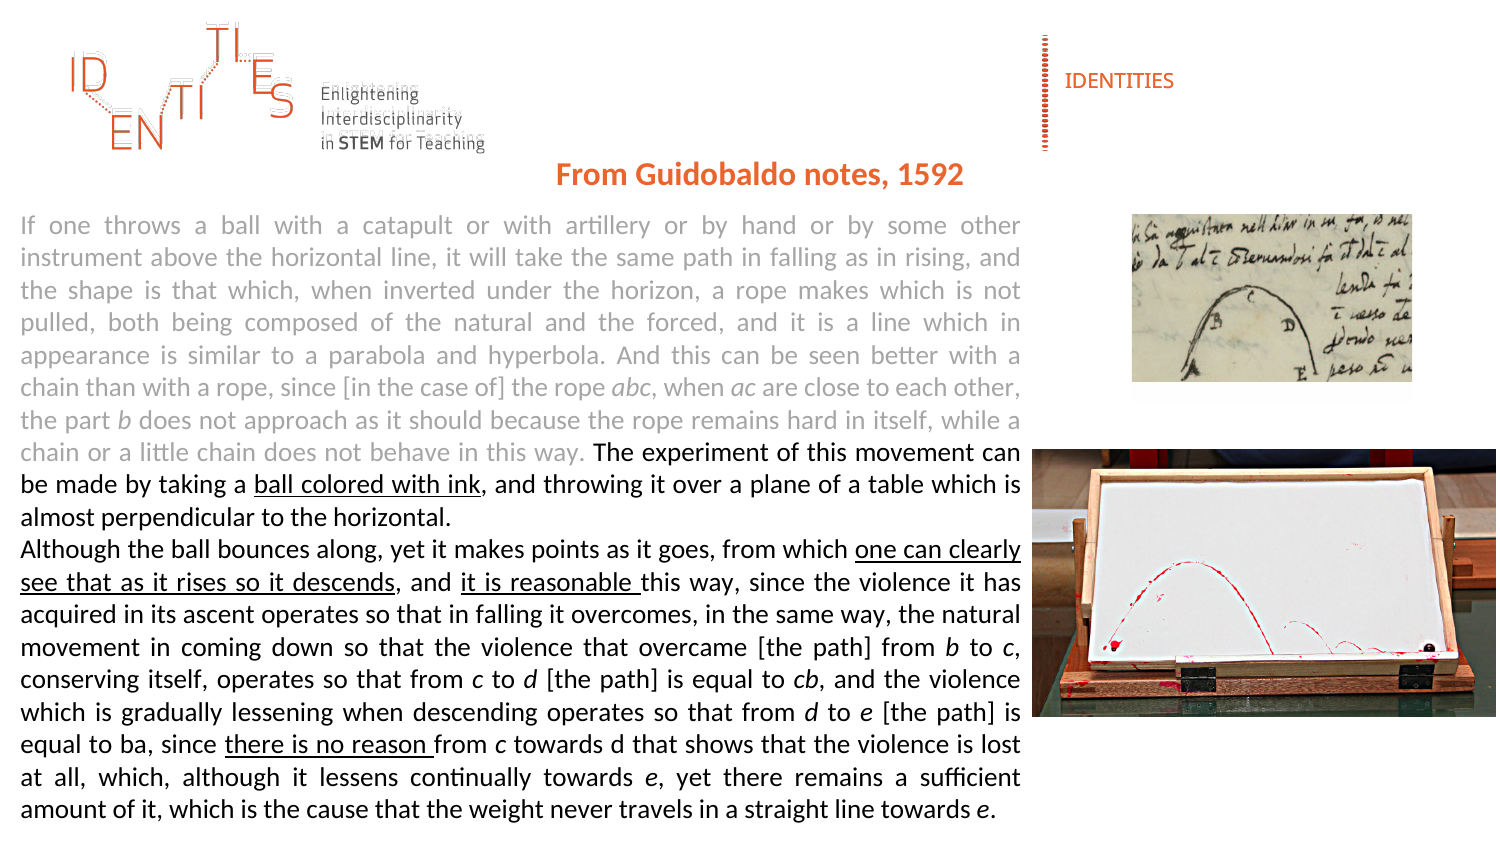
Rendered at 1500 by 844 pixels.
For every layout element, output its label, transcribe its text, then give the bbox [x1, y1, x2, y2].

picture [71, 18, 485, 144]
picture [1042, 35, 1051, 144]
picture [1131, 214, 1413, 403]
text_box From Guidobaldo notes, 1592 [71, 144, 1449, 200]
picture [1031, 448, 1496, 717]
text_box If one throws a ball with a catapult or with artillery or by hand or by some other instrument above the horizontal line, it will take the same path in falling as in rising, and the shape is that which, when inverted under the horizon, a rope makes which is not pulled, both being composed of the natural and the forced, and it is a line which in appearance is similar to a parabola and hyperbola. And this can be seen better with a chain than with a rope, since [in the case of] the rope abc, when ac are close to each other, the part b does not approach as it should because the rope remains hard in itself, while a chain or a little chain does not behave in this way. The experiment of this movement can be made by taking a ball colored with ink, and throwing it over a plane of a table which is almost perpendicular to the horizontal. Although the ball bounces along, yet it makes points as it goes, from which one can clearly see that as it rises so it descends, and it is reasonable this way, since the violence it has acquired in its ascent operates so that in falling it overcomes, in the same way, the natural movement in coming down so that the violence that overcame [the path] from b to c, conserving itself, operates so that from c to d [the path] is equal to cb, and the violence which is gradually lessening when descending operates so that from d to e [the path] is equal to ba, since there is no reason from c towards d that shows that the violence is lost at all, which, although it lessens continually towards e, yet there remains a sufficient amount of it, which is the cause that the weight never travels in a straight line towards e. [5, 199, 1036, 839]
text_box IDENTITIES [1050, 60, 1472, 121]
